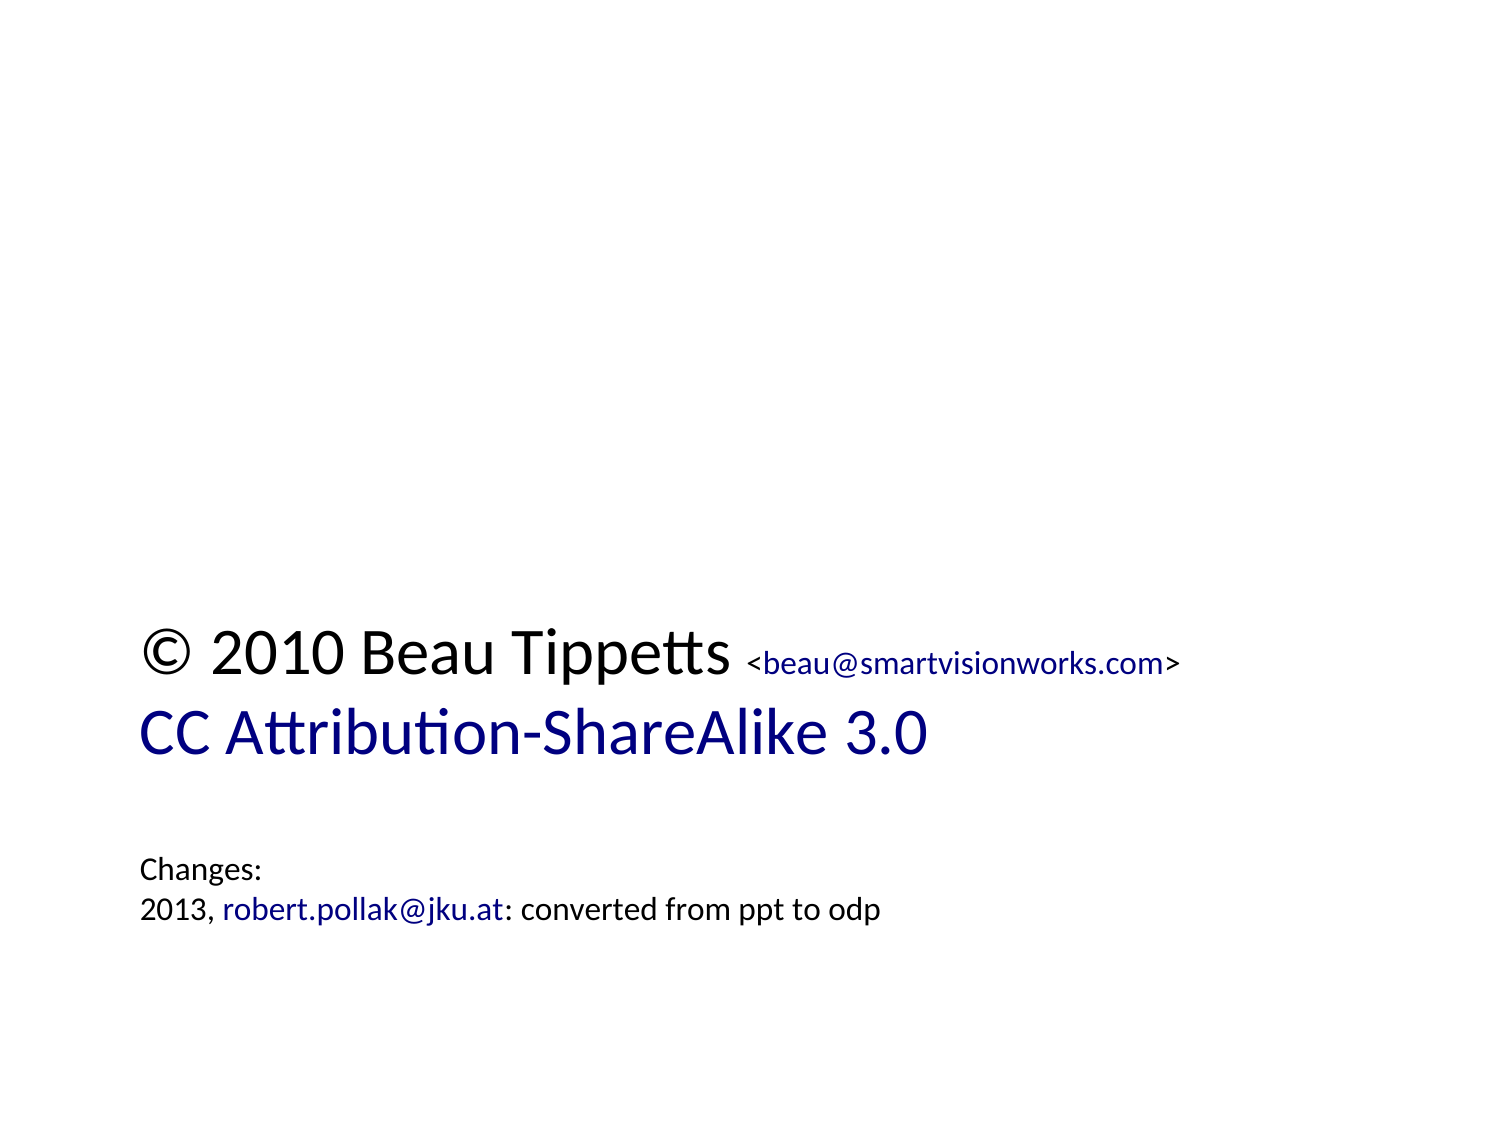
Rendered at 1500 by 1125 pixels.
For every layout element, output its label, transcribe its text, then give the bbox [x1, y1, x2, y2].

text_box © 2010 Beau Tippetts <beau@smartvisionworks.com> CC Attribution-ShareAlike 3.0 Changes: 2013, robert.pollak@jku.at: converted from ppt to odp [125, 599, 1246, 936]
